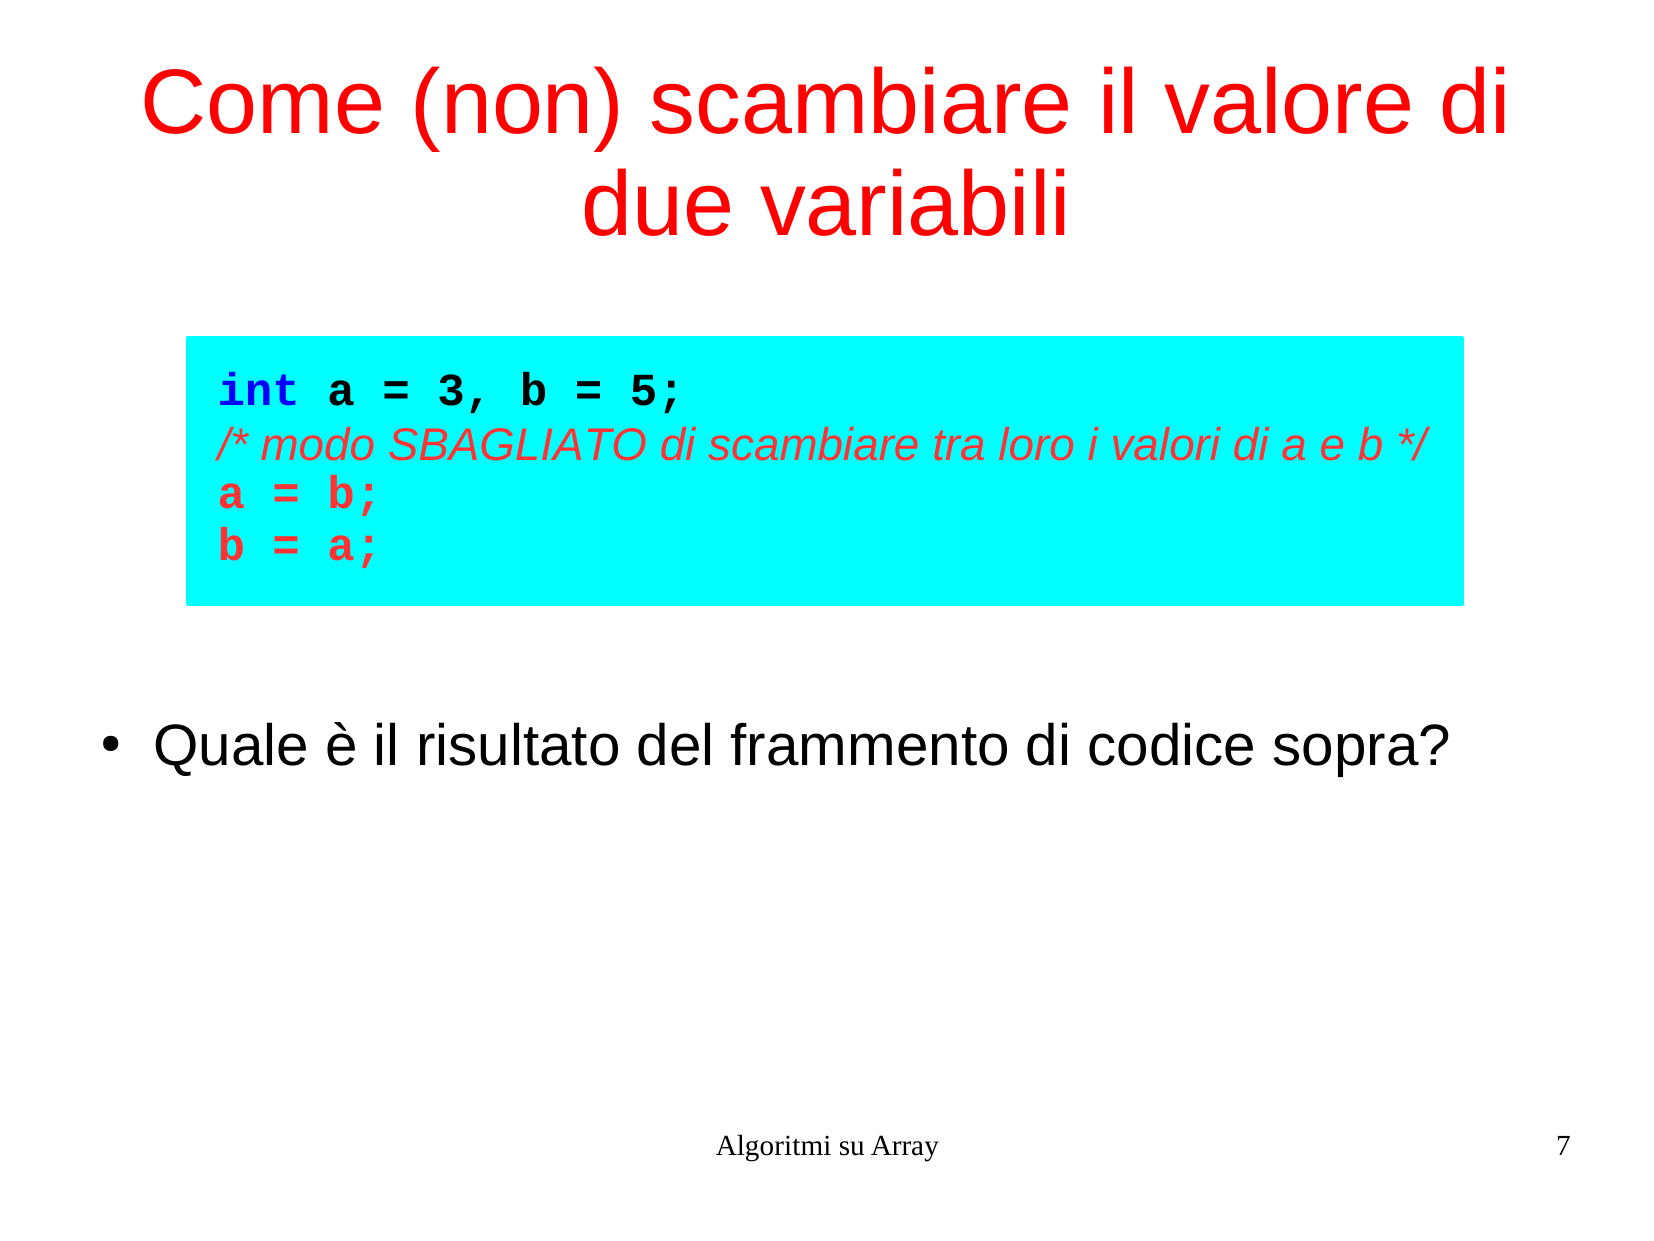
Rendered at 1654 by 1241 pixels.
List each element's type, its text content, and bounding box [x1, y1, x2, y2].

list Quale è il risultato del frammento di codice sopra? [82, 712, 1571, 1109]
text_box int a = 3, b = 5; /* modo SBAGLIATO di scambiare tra loro i valori di a e b */ a = b; b = a; [187, 337, 1463, 605]
title Come (non) scambiare il valore di due variabili [82, 49, 1571, 257]
